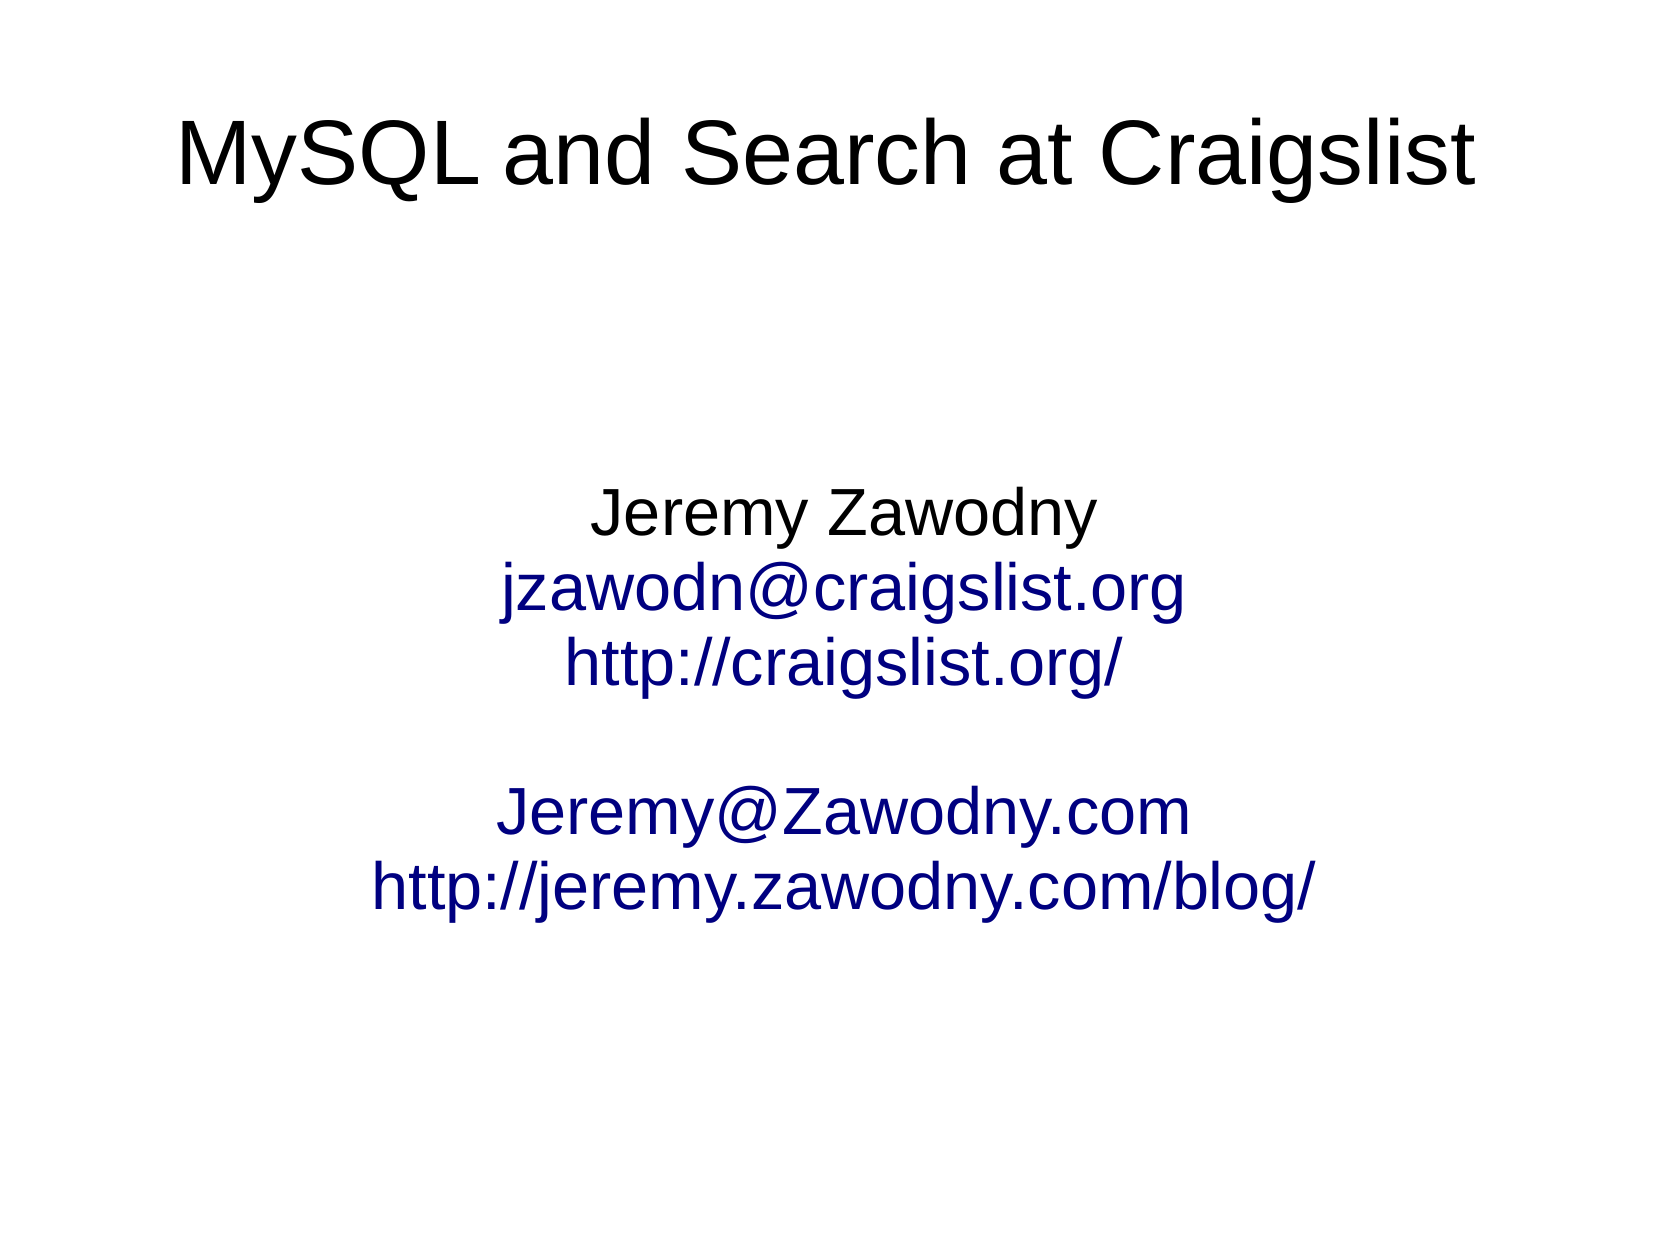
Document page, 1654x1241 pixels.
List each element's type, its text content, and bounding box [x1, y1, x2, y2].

title MySQL and Search at Craigslist [82, 56, 1571, 250]
subtitle Jeremy Zawodny jzawodn@craigslist.org http://craigslist.org/ Jeremy@Zawodny.com http://jeremy.zawodny.com/blog/ [82, 297, 1571, 1102]
